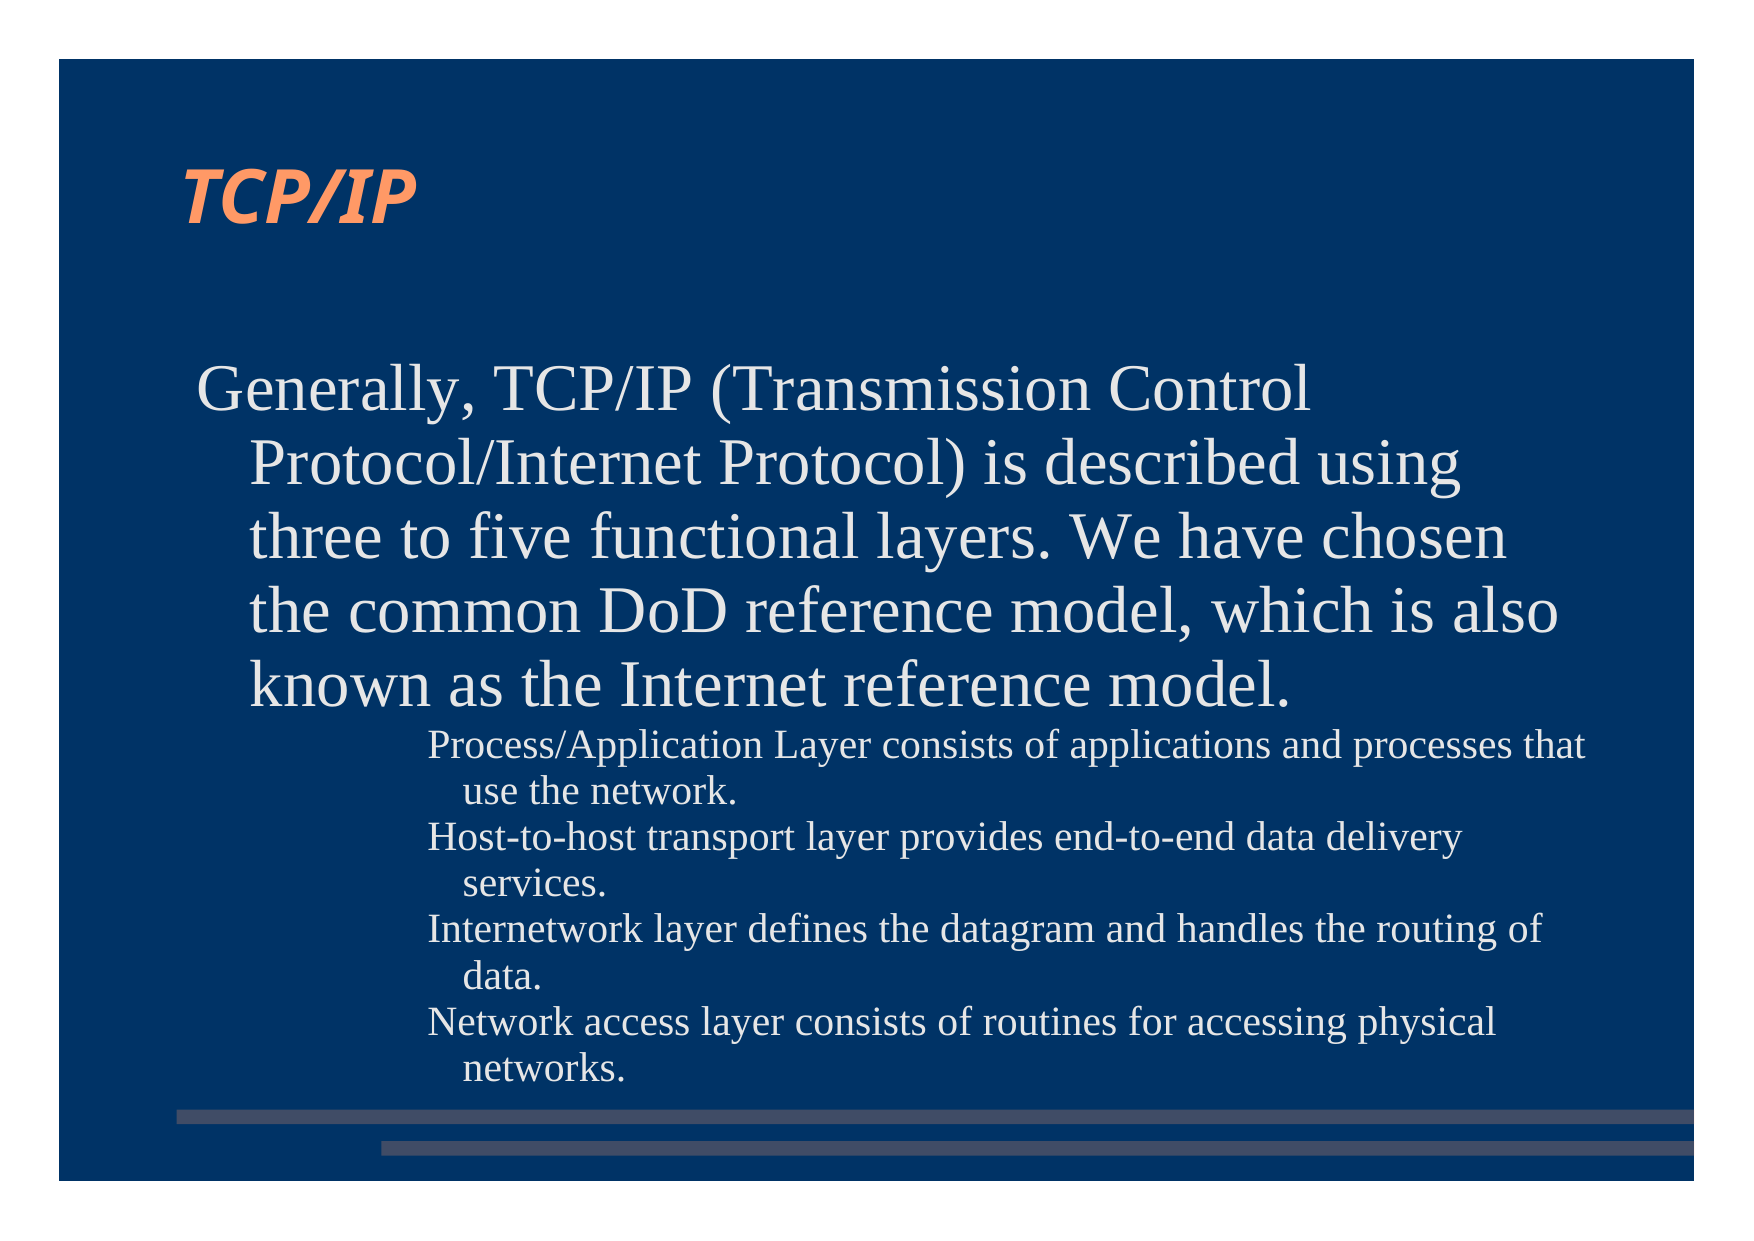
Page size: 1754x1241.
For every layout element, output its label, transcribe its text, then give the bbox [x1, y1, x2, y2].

title TCP/IP [179, 100, 1576, 289]
list Generally, TCP/IP (Transmission Control Protocol/Internet Protocol) is described using three to five functional layers. We have chosen the common DoD reference model, which is also known as the Internet reference model. Process/Application Layer consists of applications and processes that use the network. Host-to-host transport layer provides end-to-end data delivery services. Internetwork layer defines the datagram and handles the routing of data. Network access layer consists of routines for accessing physical networks. [179, 350, 1603, 1097]
